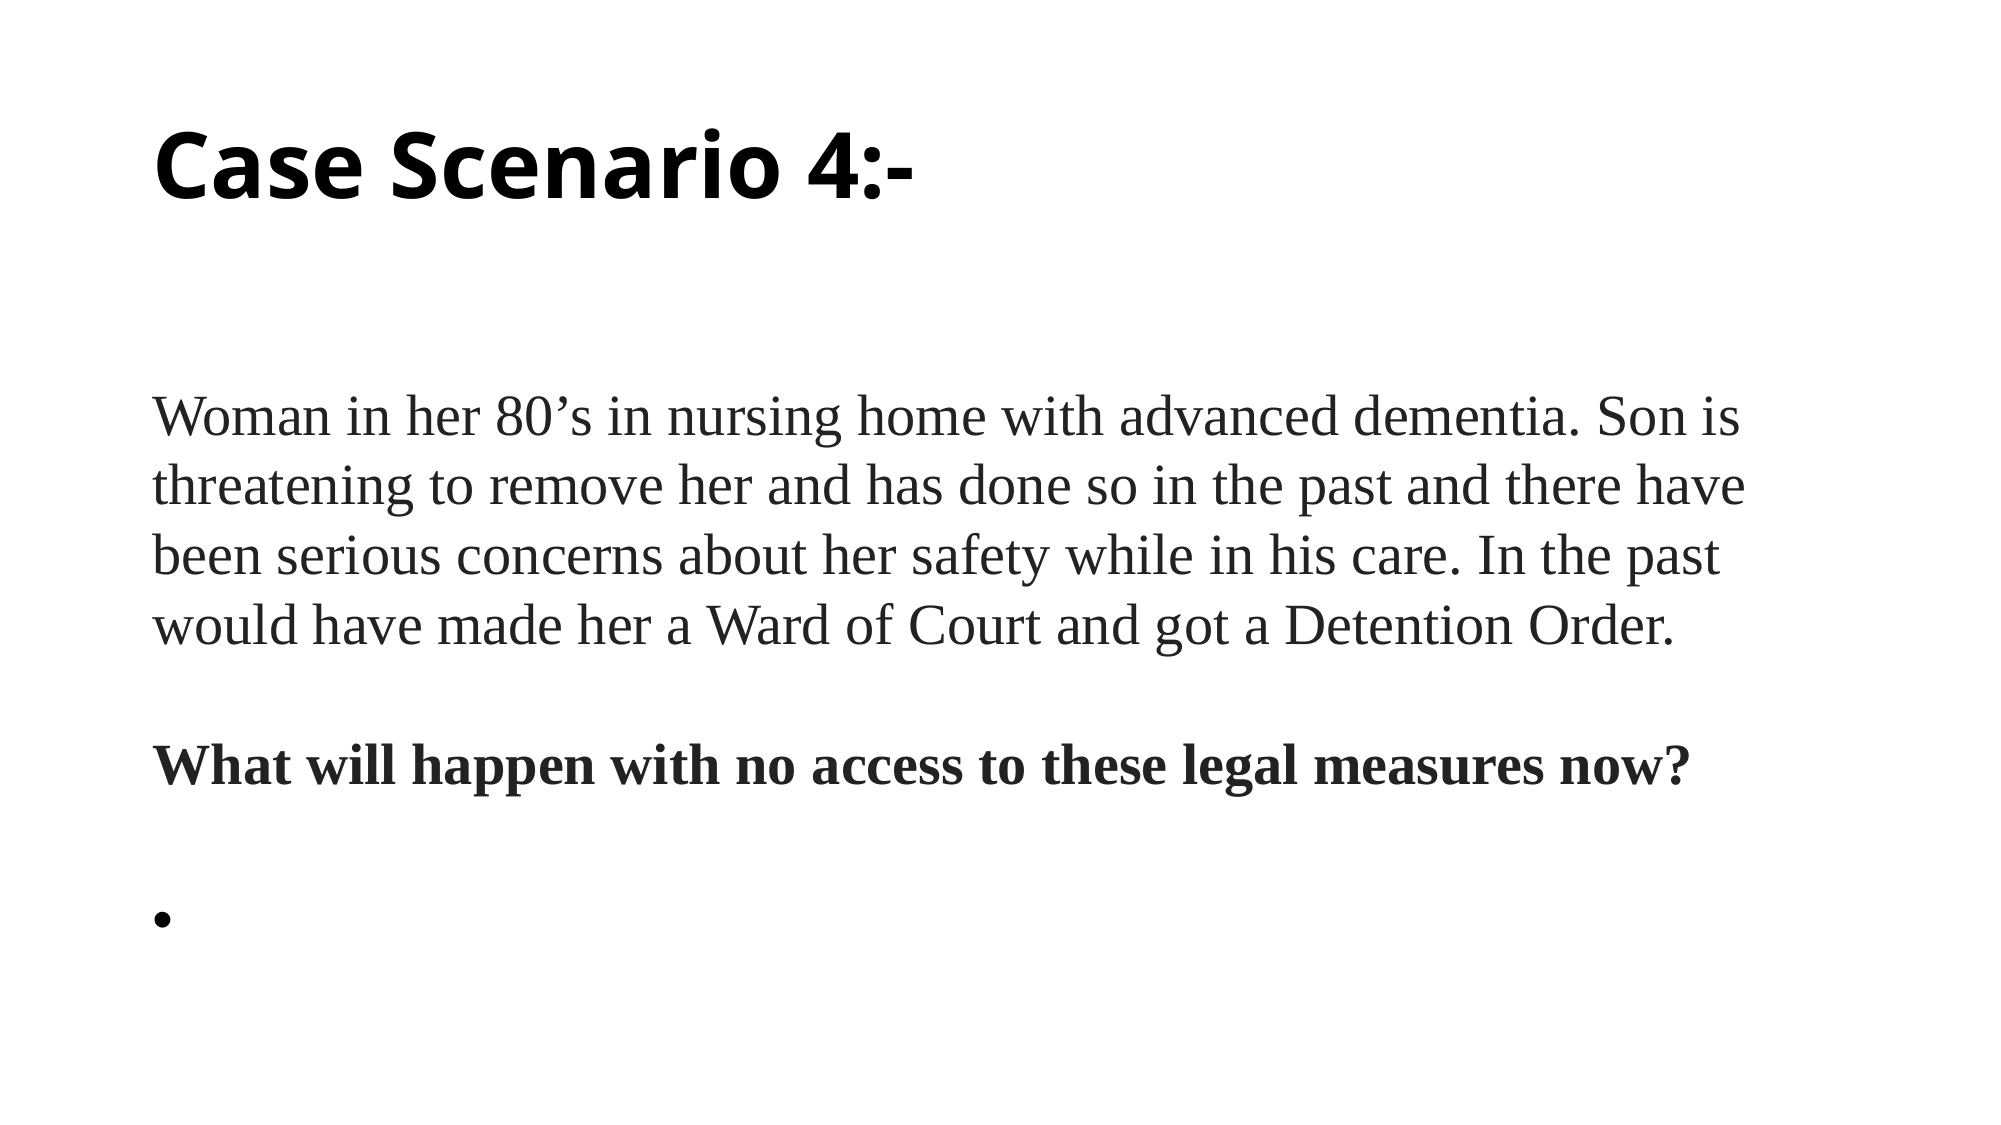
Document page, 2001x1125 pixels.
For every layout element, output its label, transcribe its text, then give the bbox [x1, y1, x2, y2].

title Case Scenario 4:- [137, 59, 1863, 278]
list Woman in her 80’s in nursing home with advanced dementia. Son is threatening to remove her and has done so in the past and there have been serious concerns about her safety while in his care. In the past would have made her a Ward of Court and got a Detention Order. What will happen with no access to these legal measures now? [137, 299, 1863, 1014]
